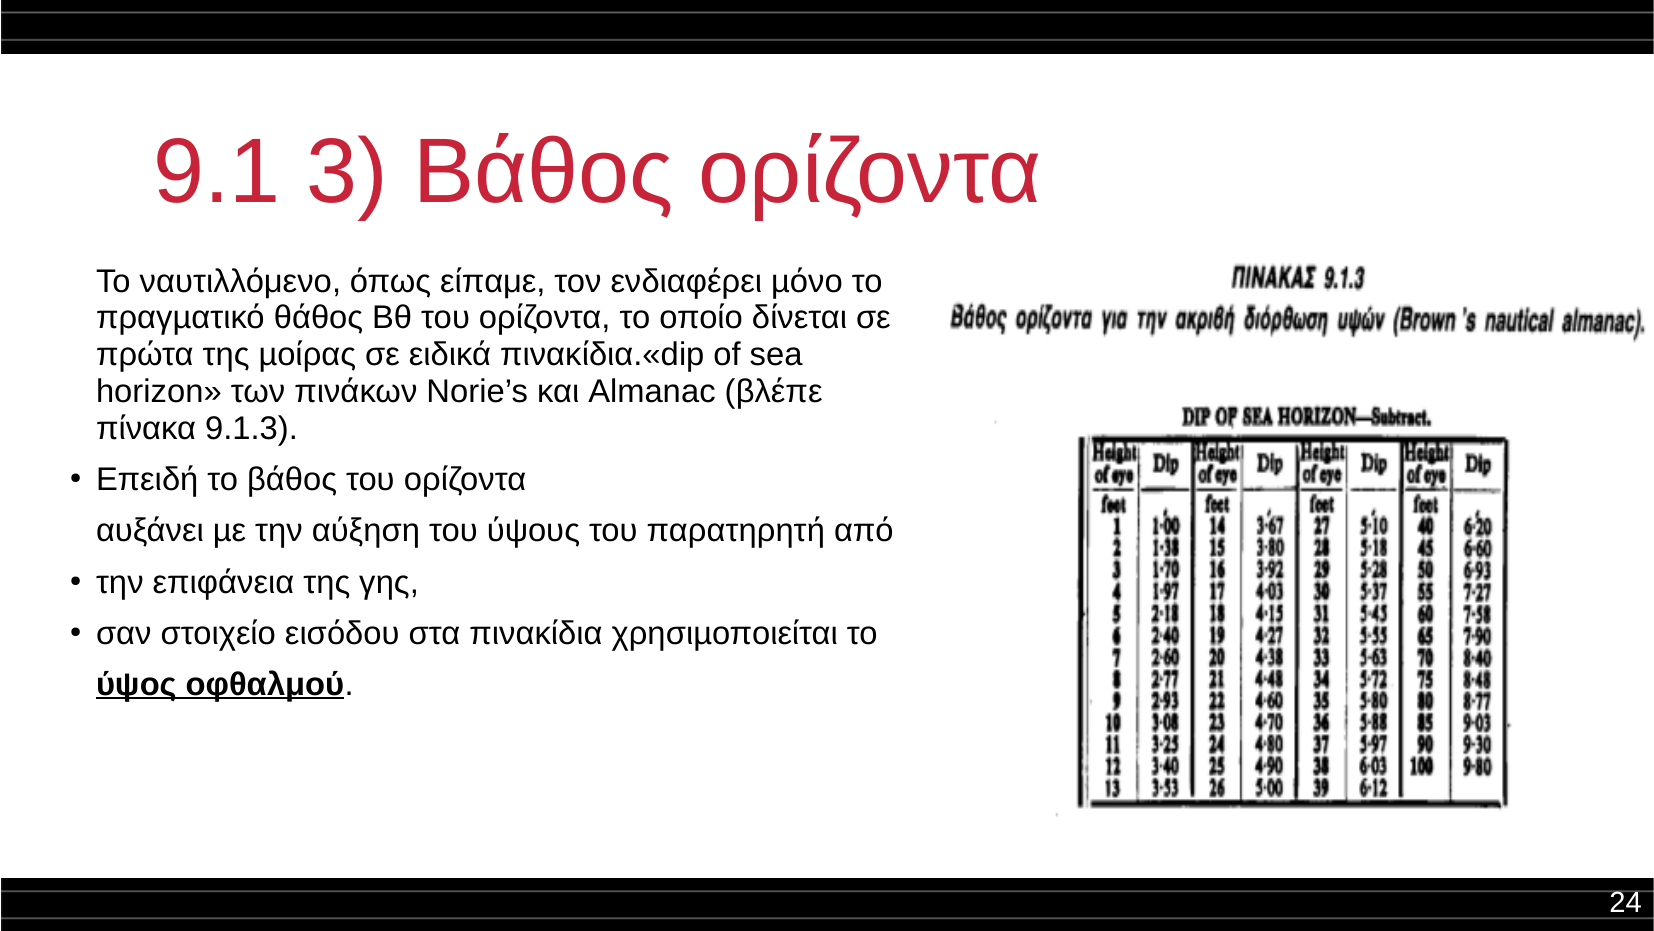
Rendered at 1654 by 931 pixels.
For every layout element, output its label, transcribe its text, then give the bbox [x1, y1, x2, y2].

picture [1, 878, 1654, 931]
picture [937, 224, 1654, 826]
list Το ναυτιλλόμενο, όπως είπαμε, τον ενδιαφέρει µόνο το πραγµατικό θάθος Βθ του ορίζοντα, το οποίο δίνεται σε πρώτα της µοίρας σε ειδικά πινακίδια.«dip of sea horizon» των πινάκων Norie’s και Almanac (βλέπε πίνακα 9.1.3). Επειδή το βάθος του ορίζοντα αυξάνει µε την αύξηση του ύψους του παρατηρητή από την επιφάνεια της γης, σαν στοιχείο εισόδου στα πινακίδια χρησιµοποιείται το ύψος οφθαλμού. [61, 262, 901, 826]
picture [1, 0, 1654, 54]
title 9.1 3) Βάθος ορίζοντα [82, 92, 1571, 249]
